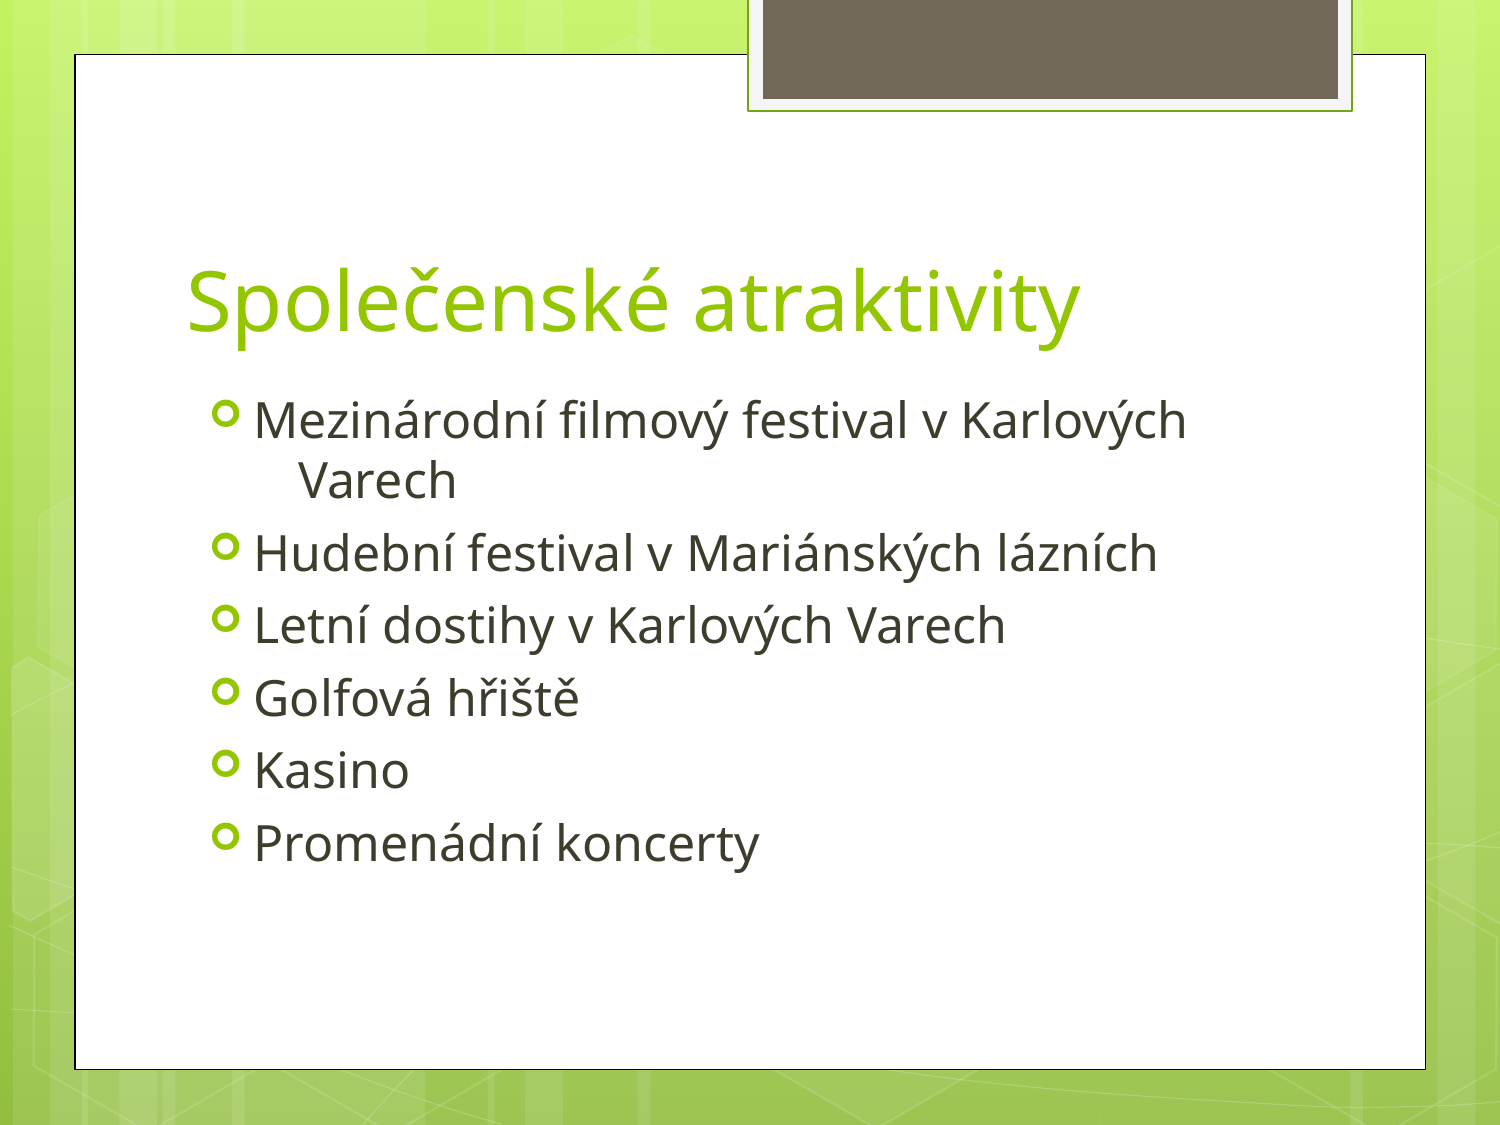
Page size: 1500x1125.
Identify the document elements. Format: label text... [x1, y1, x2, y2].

title Společenské atraktivity [171, 168, 1324, 356]
list Mezinárodní filmový festival v Karlových Varech Hudební festival v Mariánských lázních Letní dostihy v Karlových Varech Golfová hřiště Kasino Promenádní koncerty [171, 381, 1283, 957]
